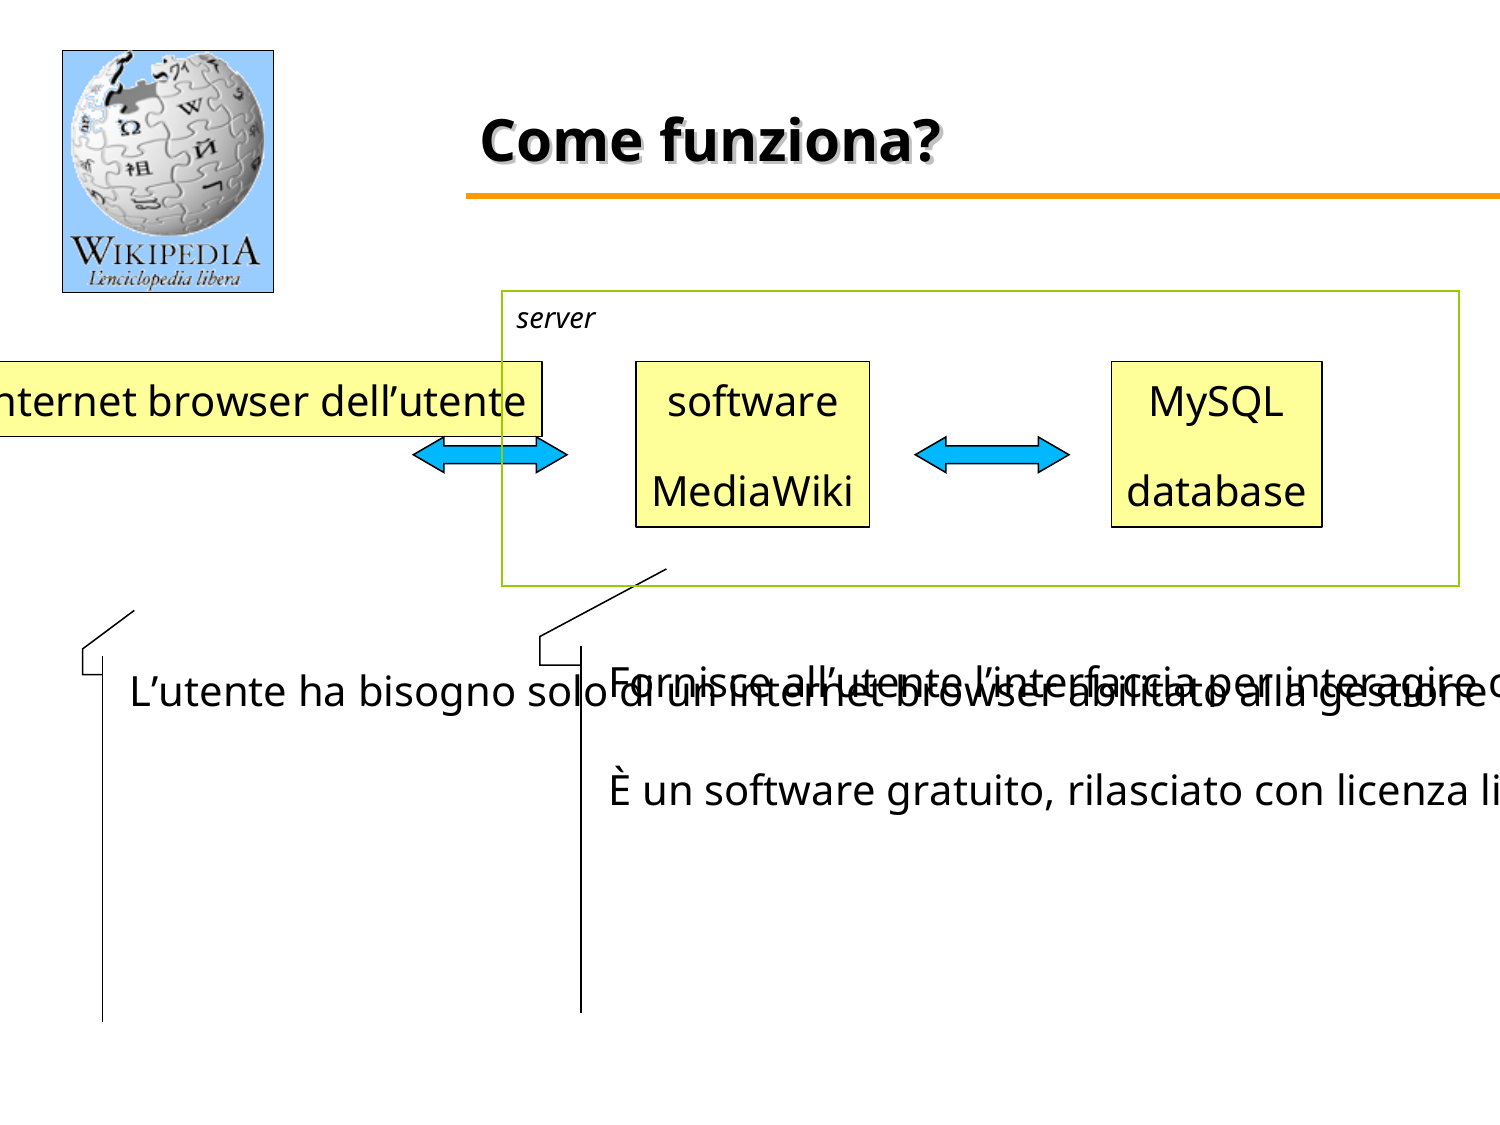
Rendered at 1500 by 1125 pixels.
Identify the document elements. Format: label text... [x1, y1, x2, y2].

chart [62, 50, 274, 293]
text_box L’utente ha bisogno solo di un internet browser abilitato alla gestione dei cookies [115, 656, 526, 1022]
text_box Fornisce all’utente l’interfaccia per interagire con il database che raccoglie i contenuti e tutto lo storico delle loro revisioni. È un software gratuito, rilasciato con licenza libera. [594, 646, 1305, 1013]
text_box server [501, 290, 613, 345]
text_box [915, 437, 1069, 473]
text_box Come funziona? [464, 88, 957, 187]
text_box internet browser dell’utente [0, 361, 501, 437]
text_box internet browser dell’utente [503, 361, 542, 437]
text_box [413, 437, 501, 473]
text_box MySQL database [1111, 361, 1322, 527]
text_box software MediaWiki [636, 361, 870, 527]
text_box [503, 437, 567, 473]
